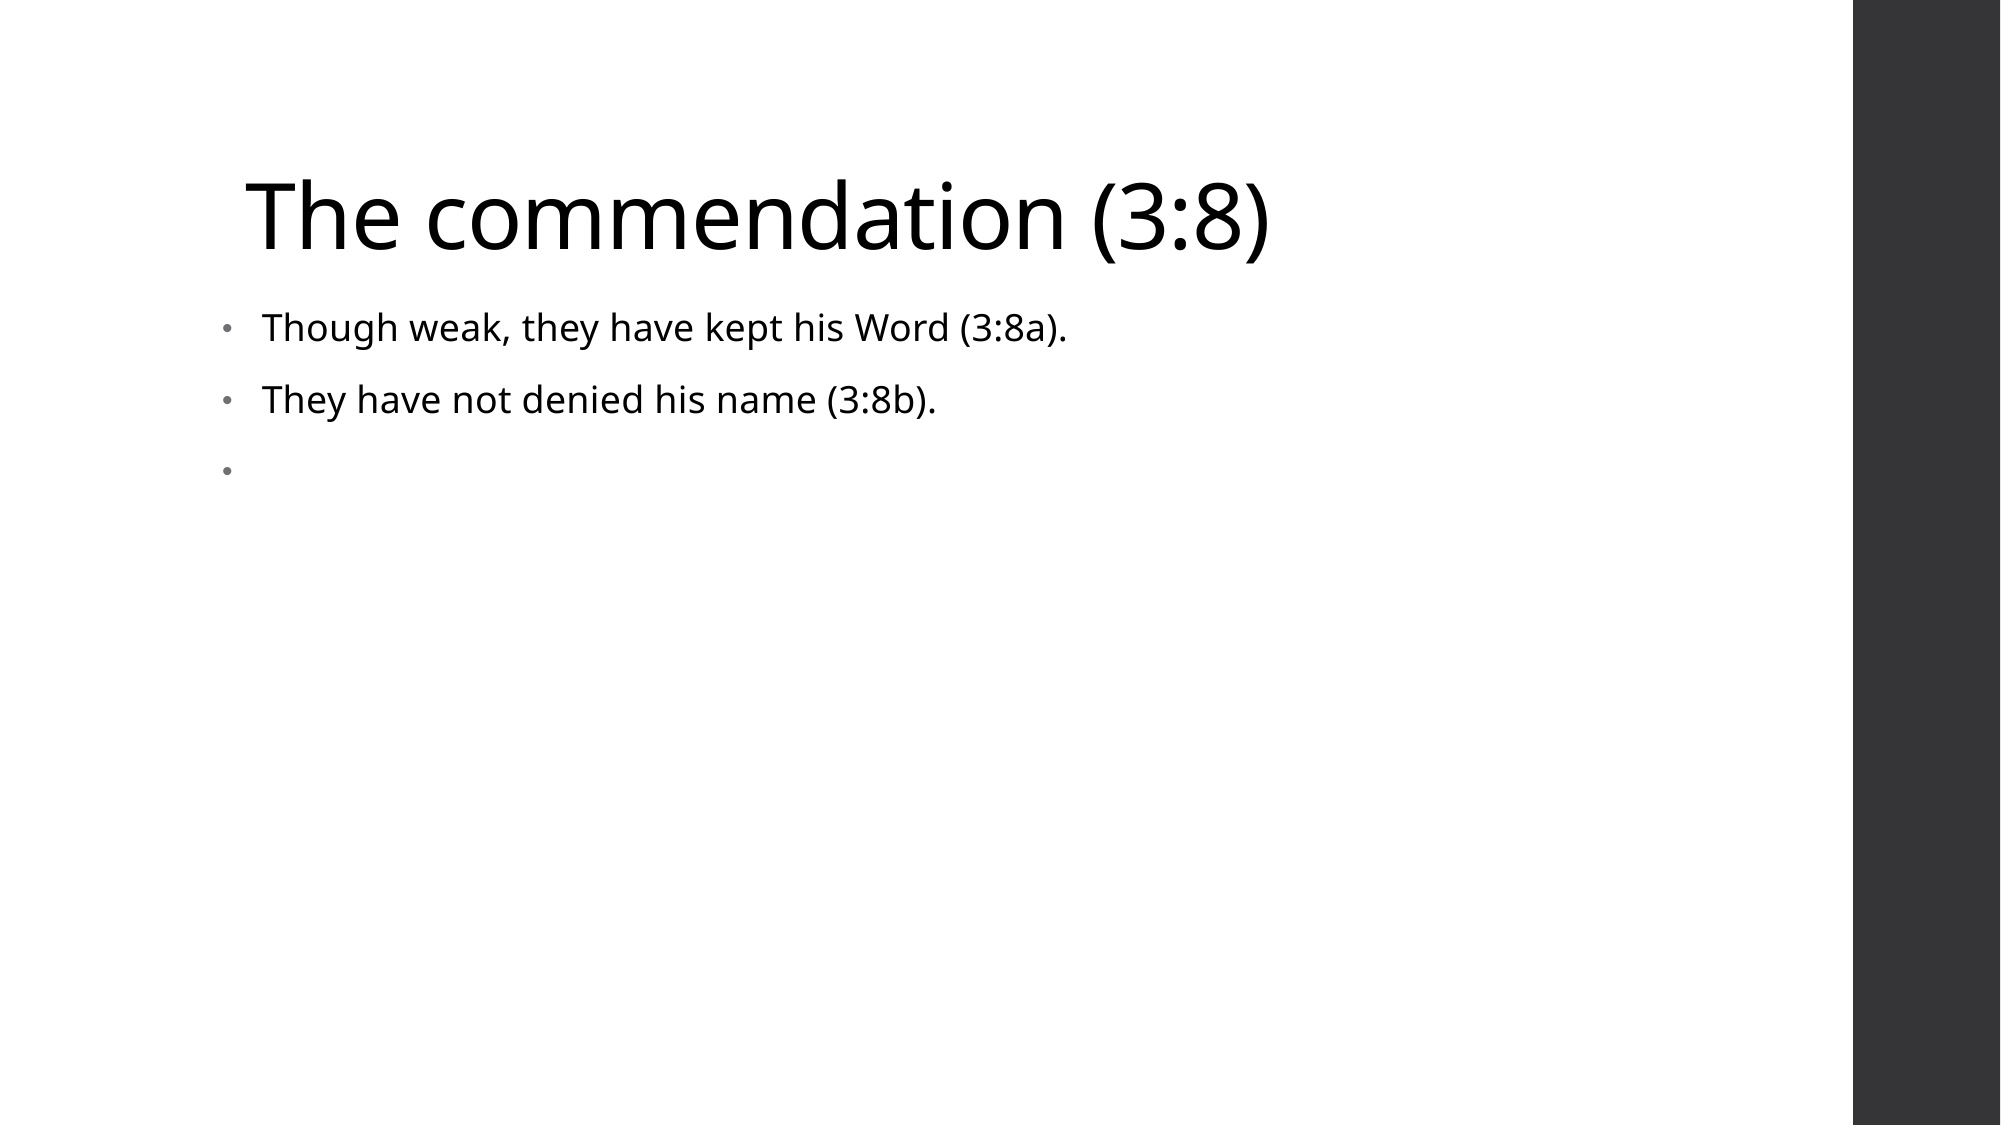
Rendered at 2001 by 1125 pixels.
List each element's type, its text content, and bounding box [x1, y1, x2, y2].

list Though weak, they have kept his Word (3:8a). They have not denied his name (3:8b). [206, 299, 1617, 1014]
title The commendation (3:8) [206, 60, 1797, 278]
